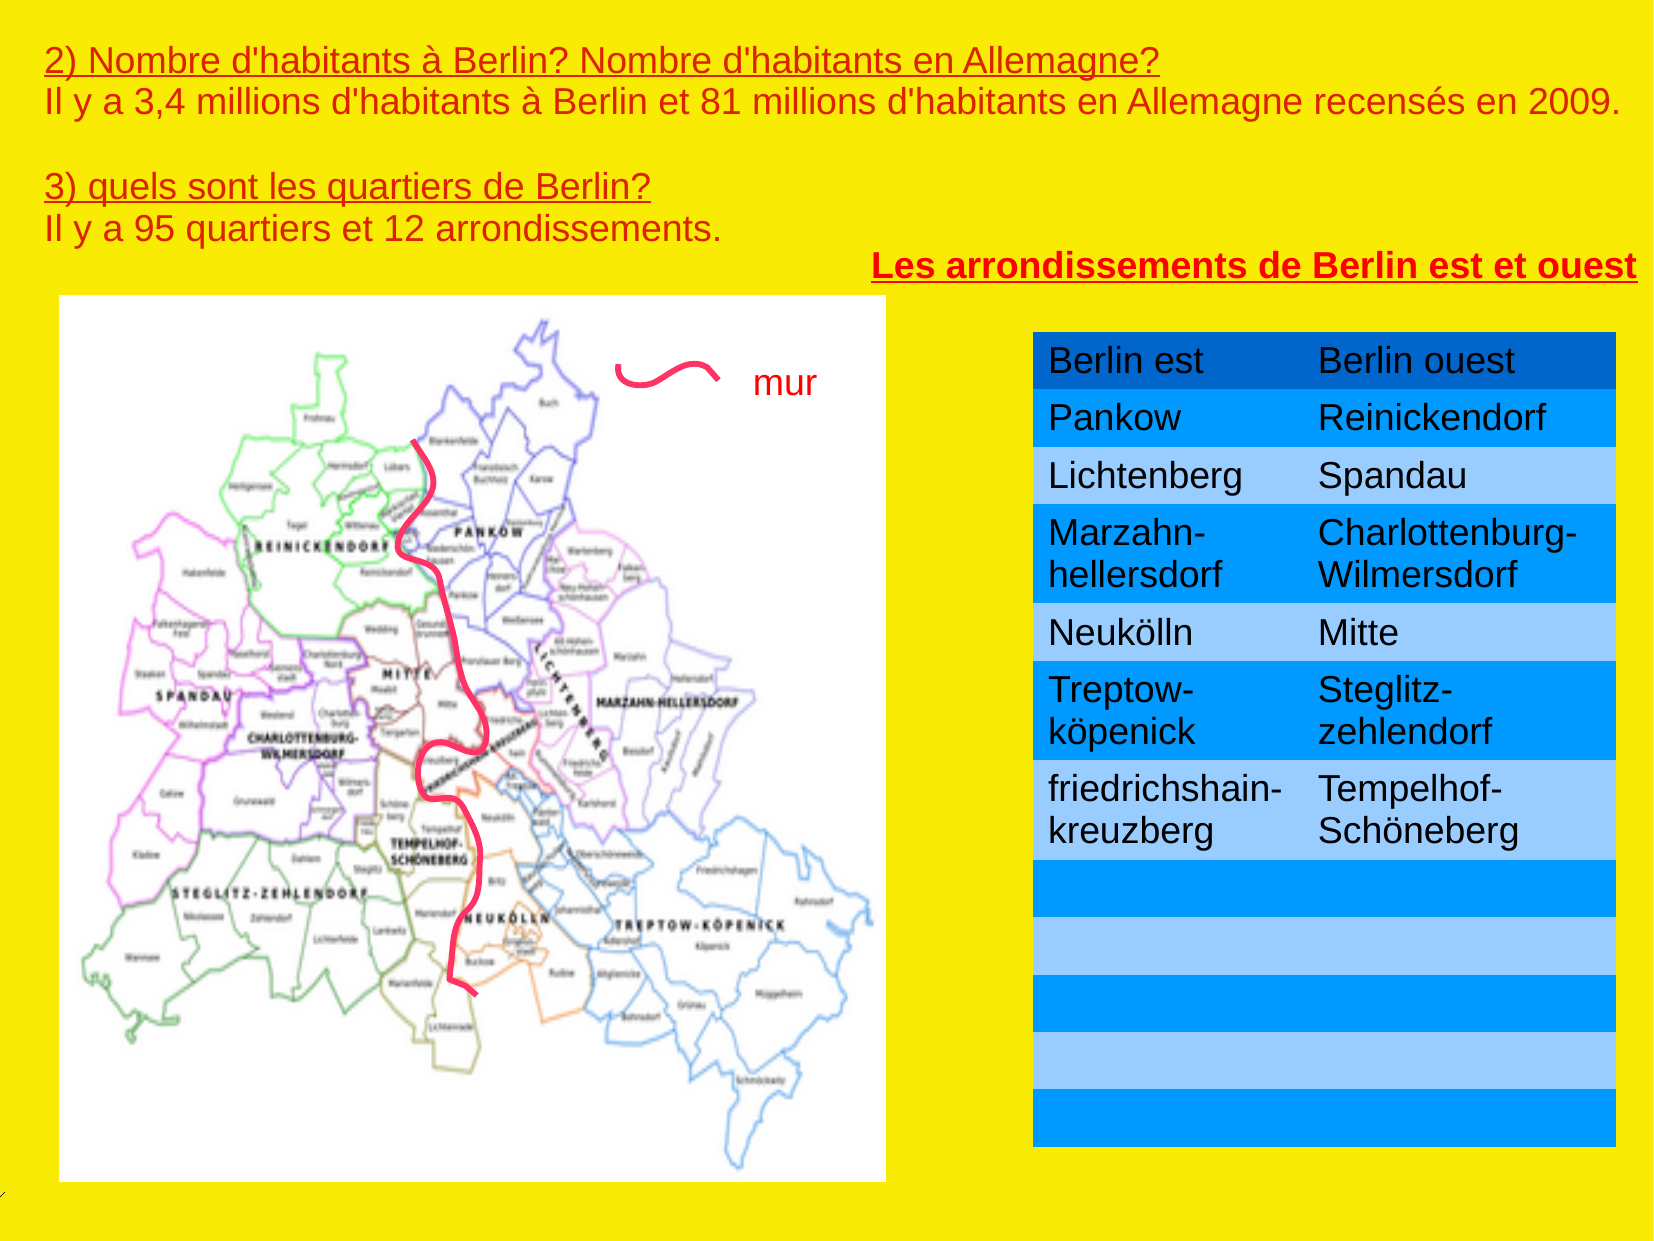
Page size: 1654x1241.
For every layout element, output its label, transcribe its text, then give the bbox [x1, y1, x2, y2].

table_cell Neukölln [1033, 603, 1303, 661]
table_cell Steglitz-zehlendorf [1303, 661, 1616, 760]
table_cell Pankow [1033, 389, 1303, 447]
picture [0, 0, 1654, 1241]
table_cell friedrichshain-kreuzberg [1033, 760, 1303, 860]
table_header Berlin ouest [1303, 332, 1616, 389]
table_cell Treptow-köpenick [1033, 661, 1303, 760]
table_cell [1303, 975, 1616, 1032]
table_cell Reinickendorf [1303, 389, 1616, 447]
text_box 2) Nombre d'habitants à Berlin? Nombre d'habitants en Allemagne? Il y a 3,4 millions d'habitants à Berlin et 81 millions d'habitants en Allemagne recensés en 2009. 3) quels sont les quartiers de Berlin? Il y a 95 quartiers et 12 arrondissements. [29, 31, 1638, 257]
table_cell [1303, 860, 1616, 917]
text_box Les arrondissements de Berlin est et ouest [856, 237, 1653, 296]
table_cell Tempelhof- Schöneberg [1303, 760, 1616, 860]
table_cell Spandau [1303, 447, 1616, 504]
table_cell [1033, 1032, 1303, 1089]
table_cell [1033, 860, 1303, 917]
table_cell Mitte [1303, 603, 1616, 661]
table_header Berlin est [1033, 332, 1303, 389]
table_cell [1303, 917, 1616, 975]
table_cell [1033, 917, 1303, 975]
table_cell Charlottenburg- Wilmersdorf [1303, 504, 1616, 603]
table_cell [1303, 1032, 1616, 1089]
table_cell [1303, 1089, 1616, 1147]
table_cell Lichtenberg [1033, 447, 1303, 504]
table_cell [1033, 1089, 1303, 1147]
table_cell [1033, 975, 1303, 1032]
text_box mur [738, 354, 833, 412]
table_cell Marzahn-hellersdorf [1033, 504, 1303, 603]
